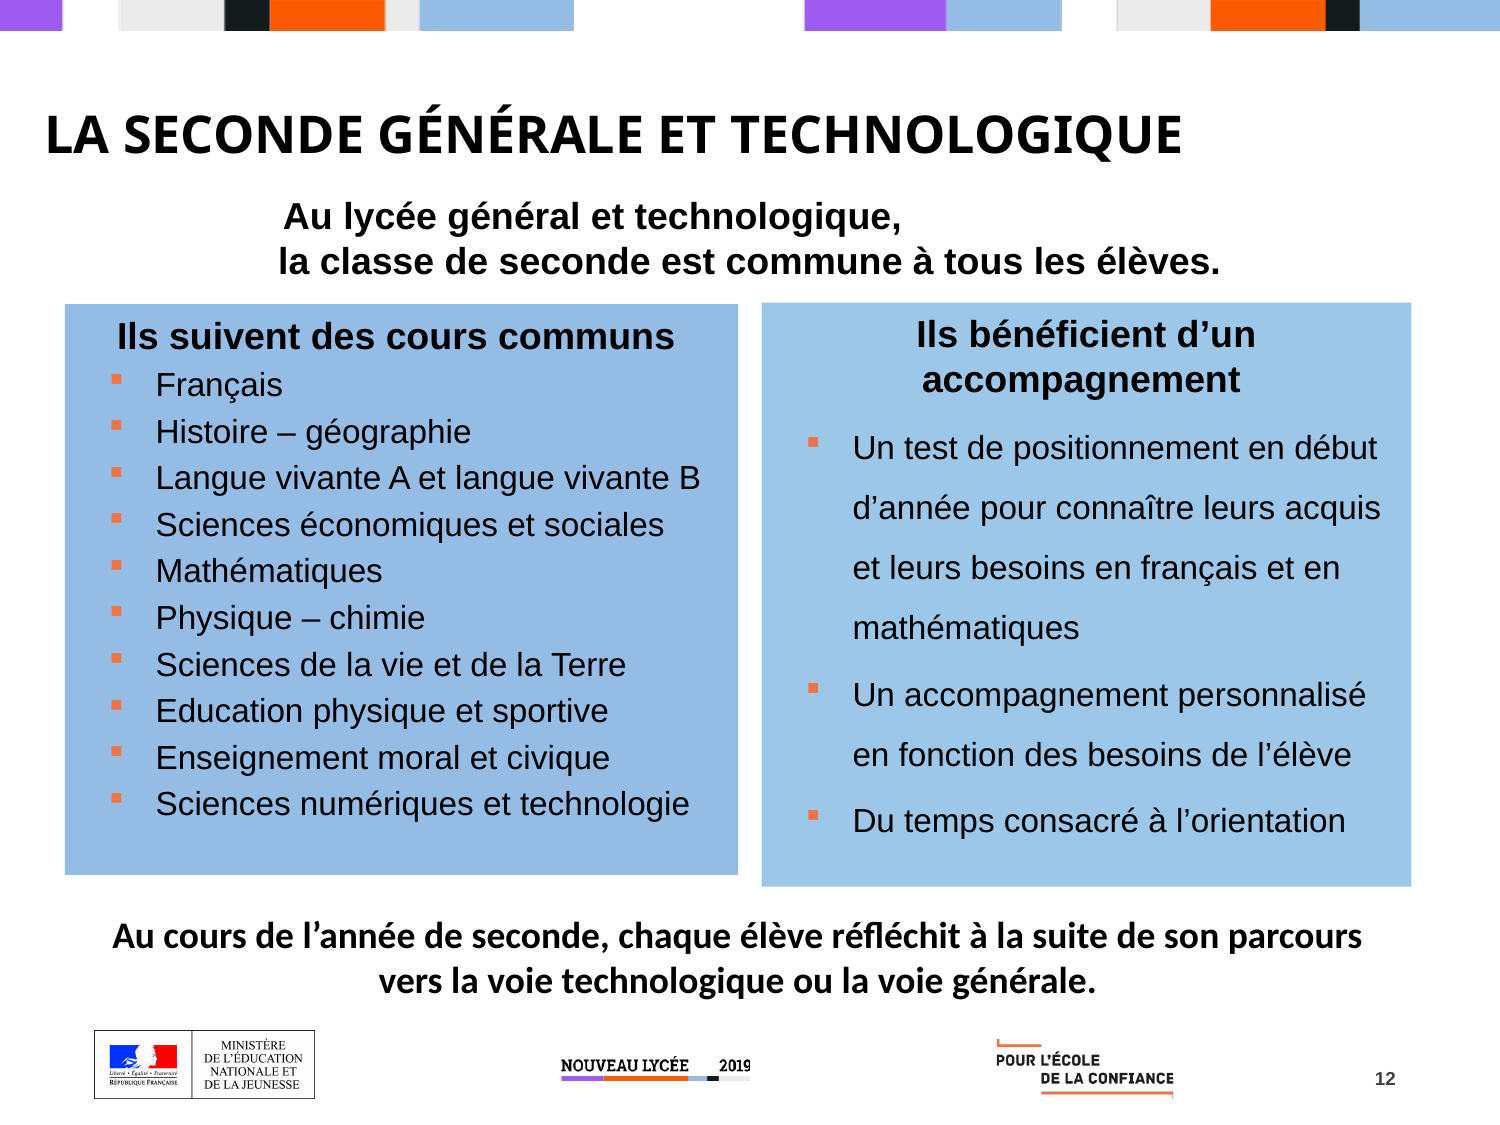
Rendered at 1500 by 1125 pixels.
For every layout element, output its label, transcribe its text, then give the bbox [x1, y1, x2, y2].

text_box Ils suivent des cours communs Français Histoire – géographie Langue vivante A et langue vivante B Sciences économiques et sociales Mathématiques Physique – chimie Sciences de la vie et de la Terre Education physique et sportive Enseignement moral et civique Sciences numériques et technologie [64, 304, 739, 875]
list Au lycée général et technologique, la classe de seconde est commune à tous les élèves. [253, 184, 1247, 291]
title La seconde générale et technologique [29, 58, 1459, 208]
picture [94, 1030, 315, 1099]
text_box Au cours de l’année de seconde, chaque élève réfléchit à la suite de son parcours vers la voie technologique ou la voie générale. [64, 903, 1412, 1009]
text_box Ils bénéficient d’un accompagnement Un test de positionnement en début d’année pour connaître leurs acquis et leurs besoins en français et en mathématiques Un accompagnement personnalisé en fonction des besoins de l’élève Du temps consacré à l’orientation [761, 302, 1412, 887]
slide_number <numéro> [1337, 1048, 1411, 1109]
